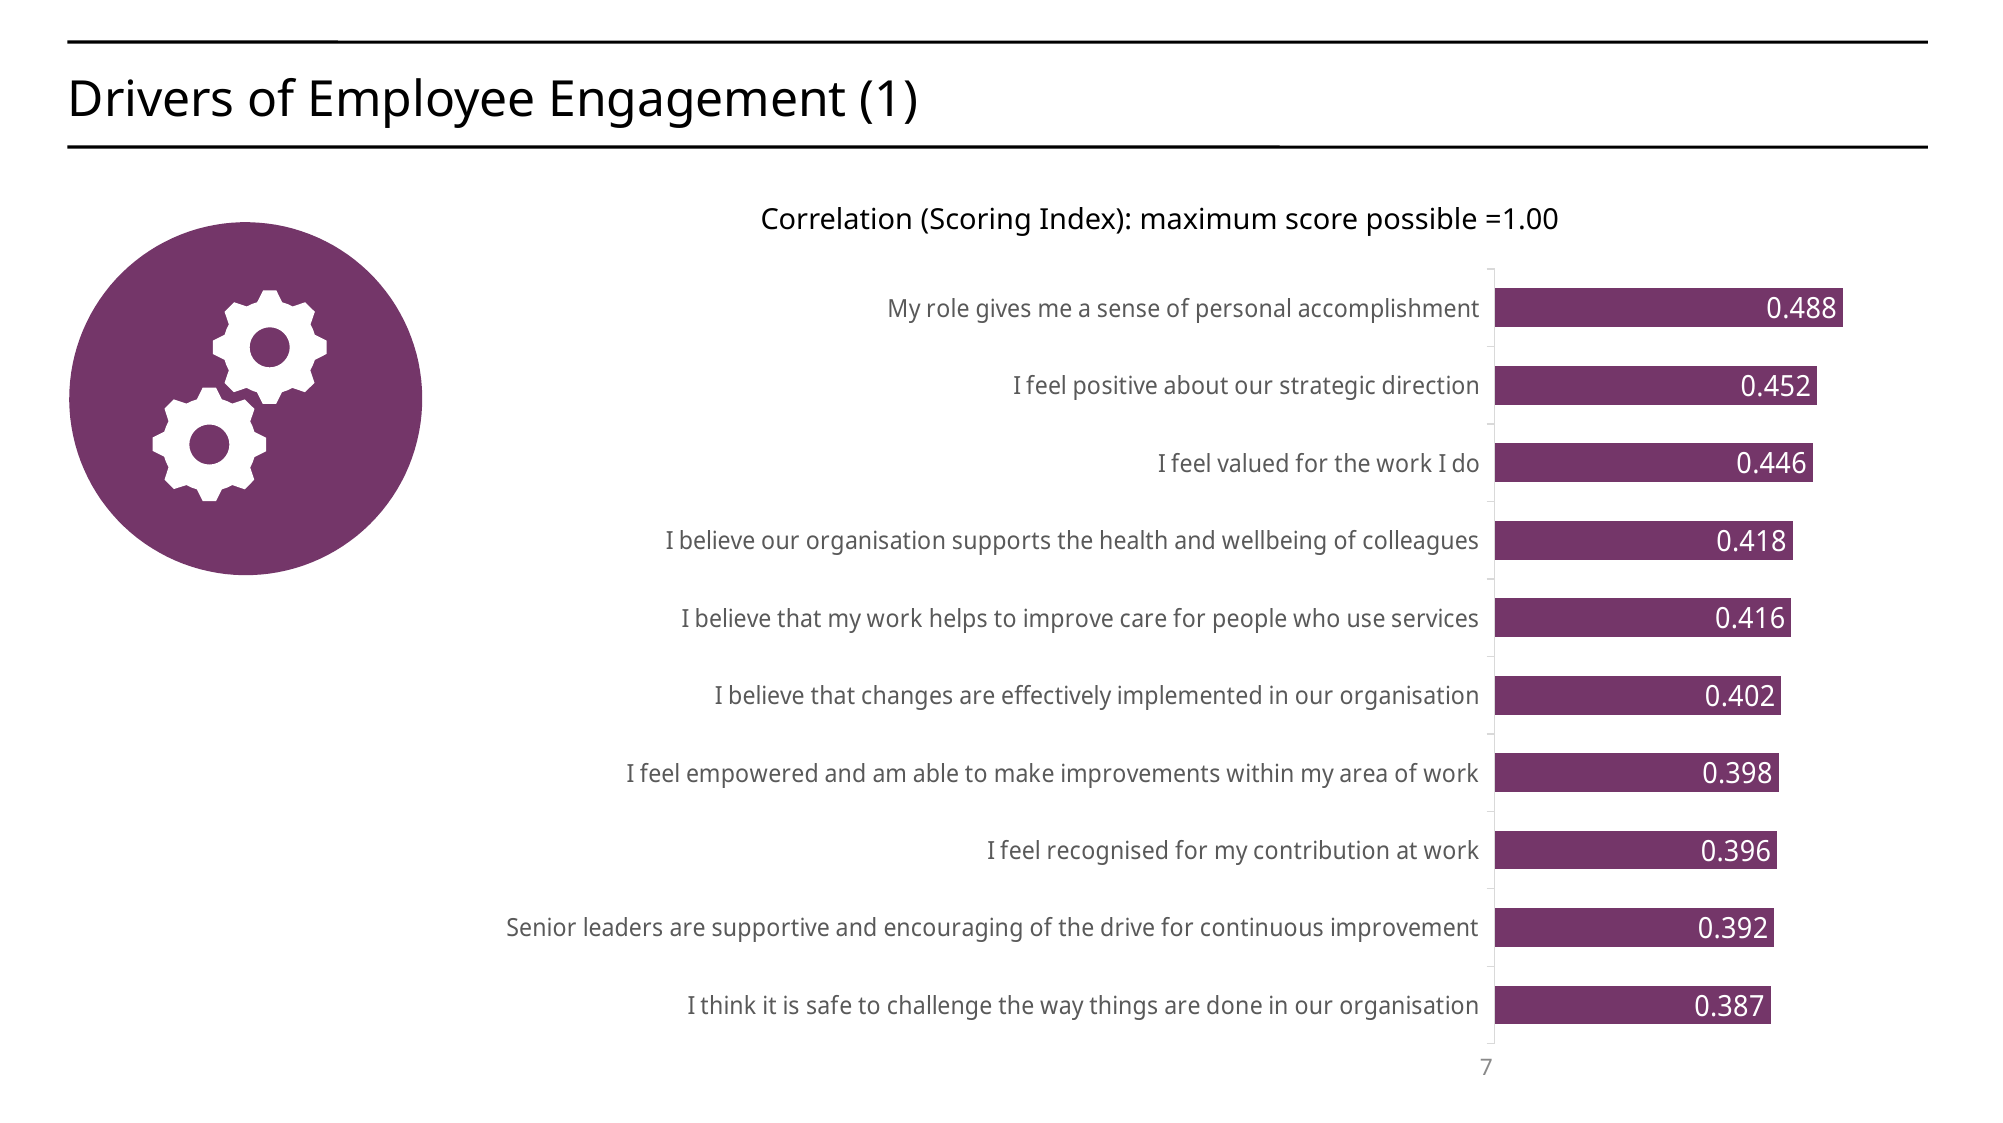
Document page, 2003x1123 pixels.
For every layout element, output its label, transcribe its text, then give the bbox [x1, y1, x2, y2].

text_box 7 [1464, 1060, 1931, 1098]
picture [110, 266, 369, 526]
text_box [123, 526, 368, 576]
text_box Correlation (Scoring Index): maximum score possible =1.00 [745, 192, 1744, 243]
chart [506, 253, 1950, 1060]
title Drivers of Employee Engagement (1) [67, 48, 1942, 136]
text_box [369, 272, 423, 525]
text_box [69, 285, 110, 512]
text_box [129, 222, 363, 266]
